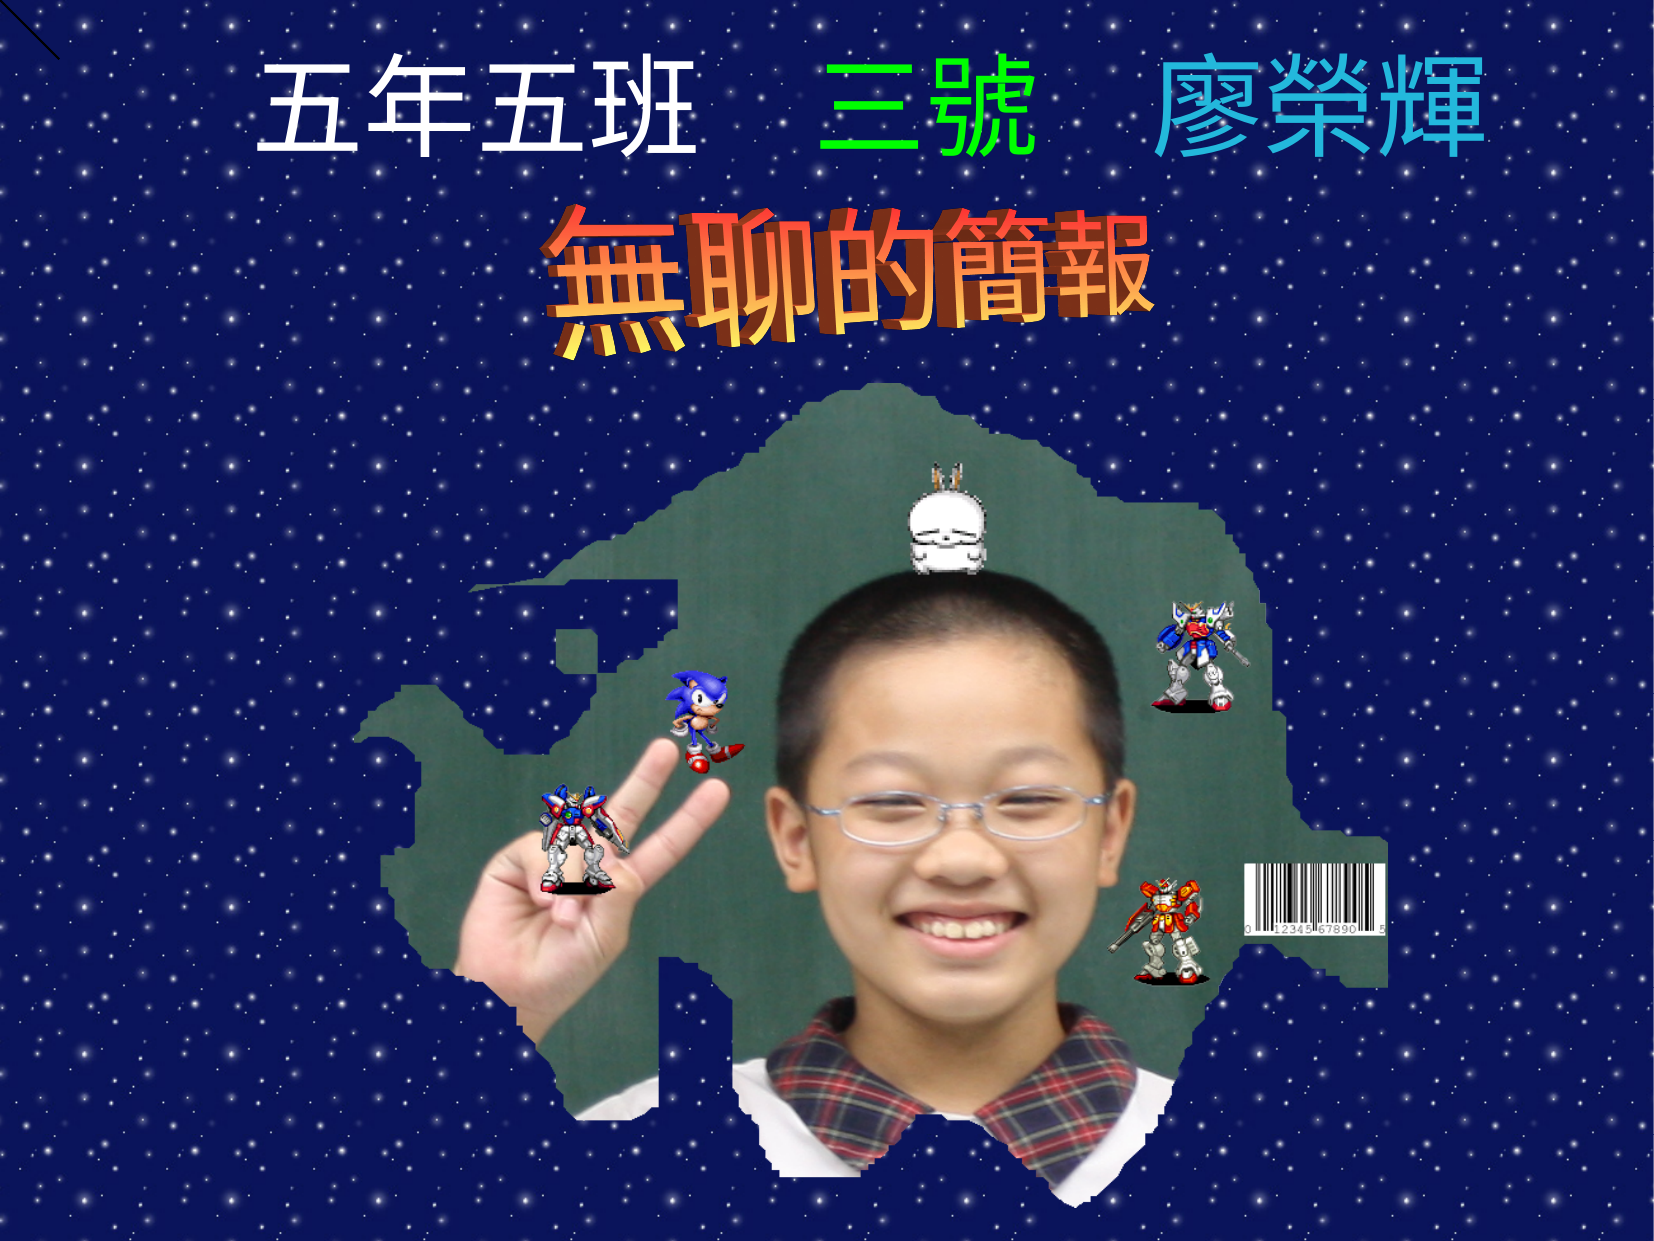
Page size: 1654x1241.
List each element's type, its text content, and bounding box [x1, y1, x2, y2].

picture [0, 0, 1654, 1241]
text_box 五年五班 三號 廖榮輝 [236, 10, 1565, 178]
